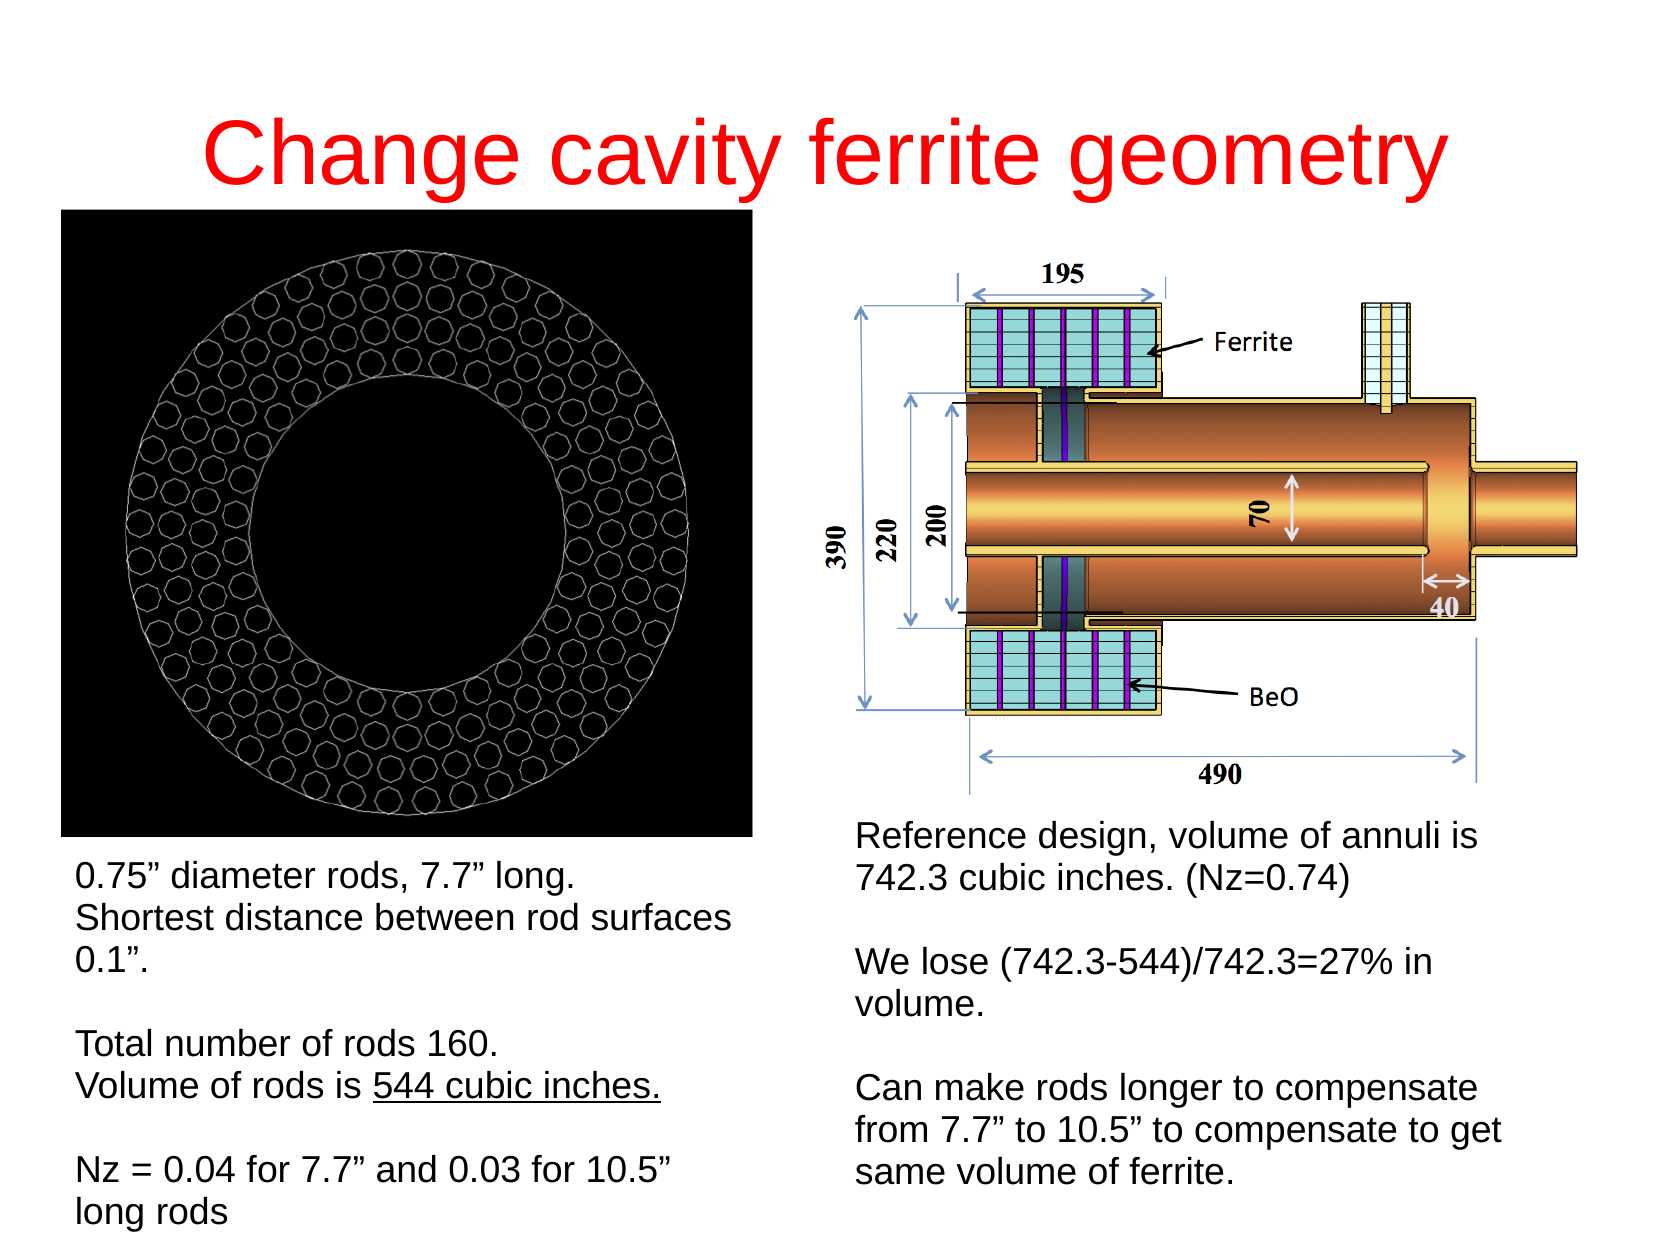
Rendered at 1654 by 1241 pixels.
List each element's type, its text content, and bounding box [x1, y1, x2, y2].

text_box 0.75” diameter rods, 7.7” long. Shortest distance between rod surfaces 0.1”. Total number of rods 160. Volume of rods is 544 cubic inches. Nz = 0.04 for 7.7” and 0.03 for 10.5” long rods [60, 847, 766, 1241]
title Change cavity ferrite geometry [82, 49, 1571, 257]
text_box Reference design, volume of annuli is 742.3 cubic inches. (Nz=0.74) We lose (742.3-544)/742.3=27% in volume. Can make rods longer to compensate from 7.7” to 10.5” to compensate to get same volume of ferrite. [840, 807, 1576, 1201]
picture [809, 247, 1591, 796]
picture [60, 209, 753, 838]
